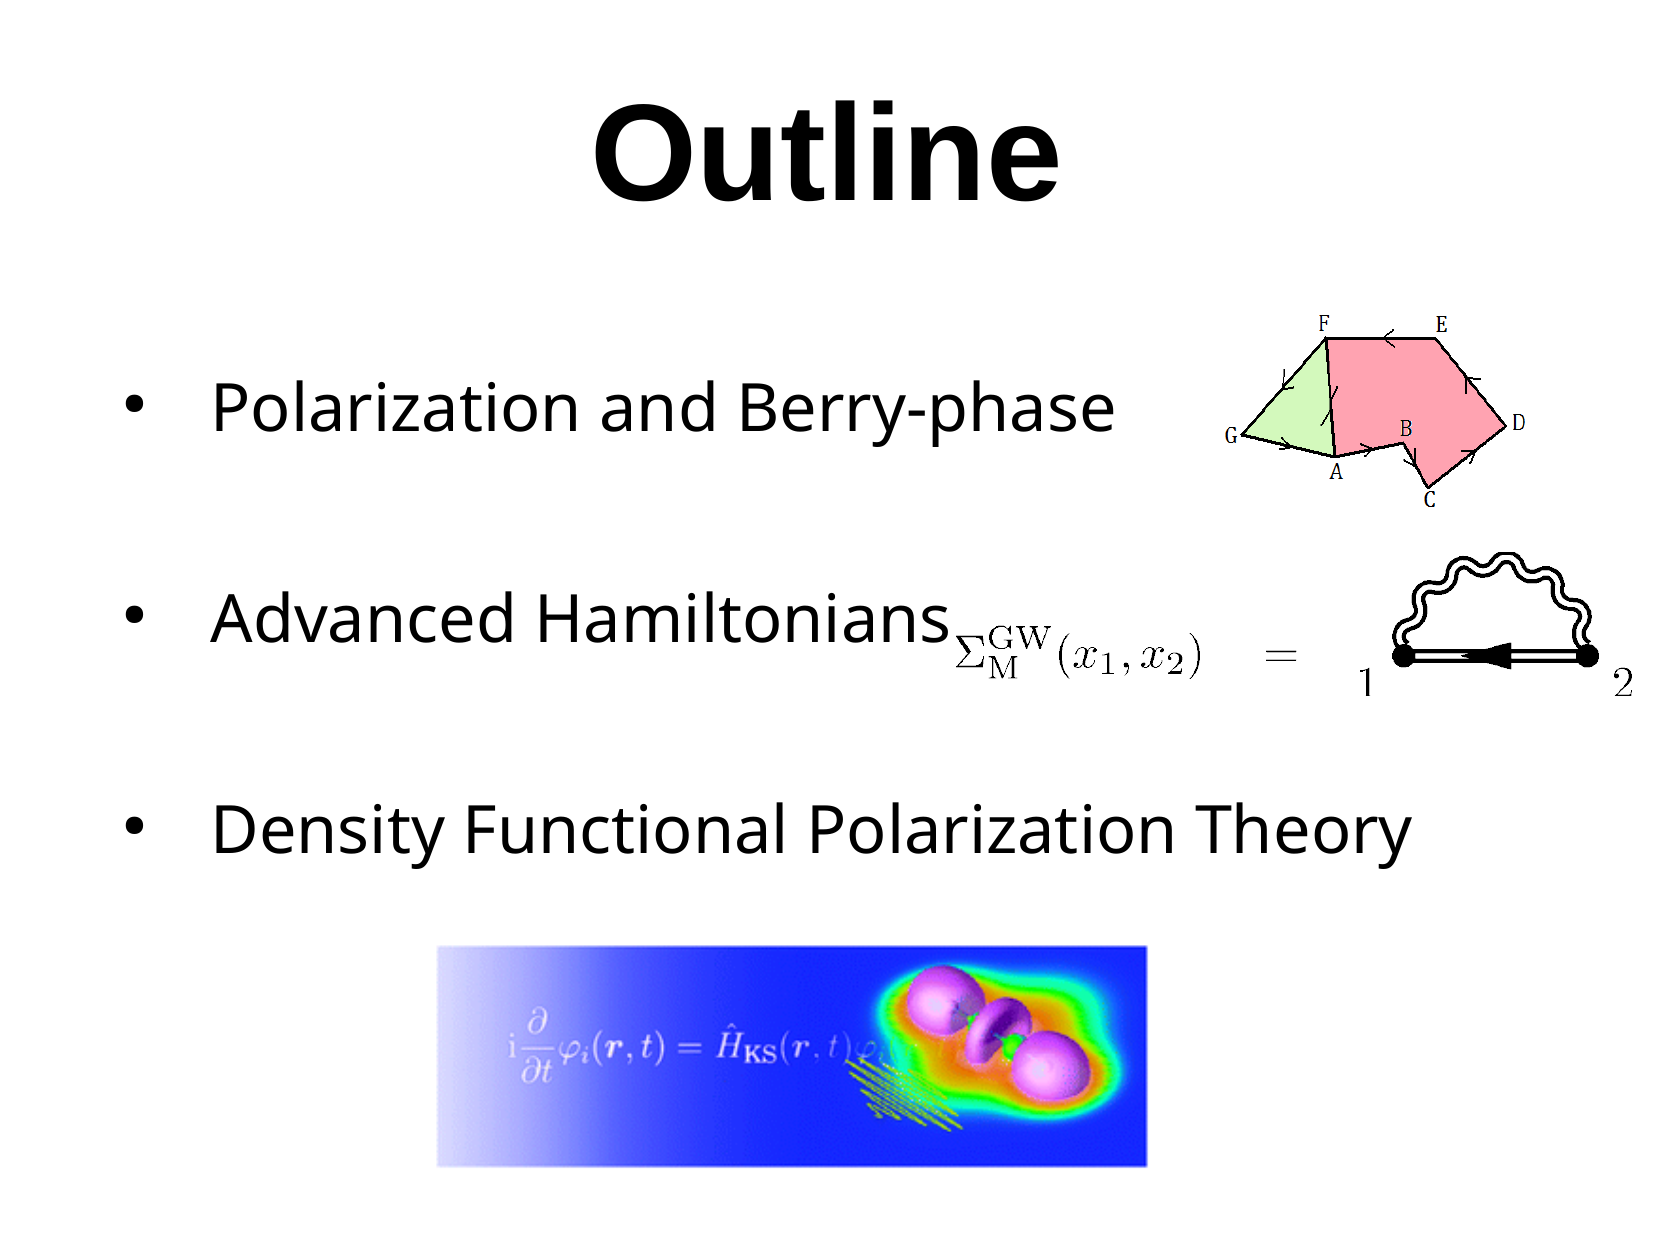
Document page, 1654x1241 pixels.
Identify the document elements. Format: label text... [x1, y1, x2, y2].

picture [435, 944, 1150, 1171]
picture [956, 552, 1632, 696]
picture [1155, 291, 1606, 541]
title Outline [82, 49, 1571, 257]
list Polarization and Berry-phase Advanced Hamiltonians Density Functional Polarization Theory [105, 360, 1576, 1201]
